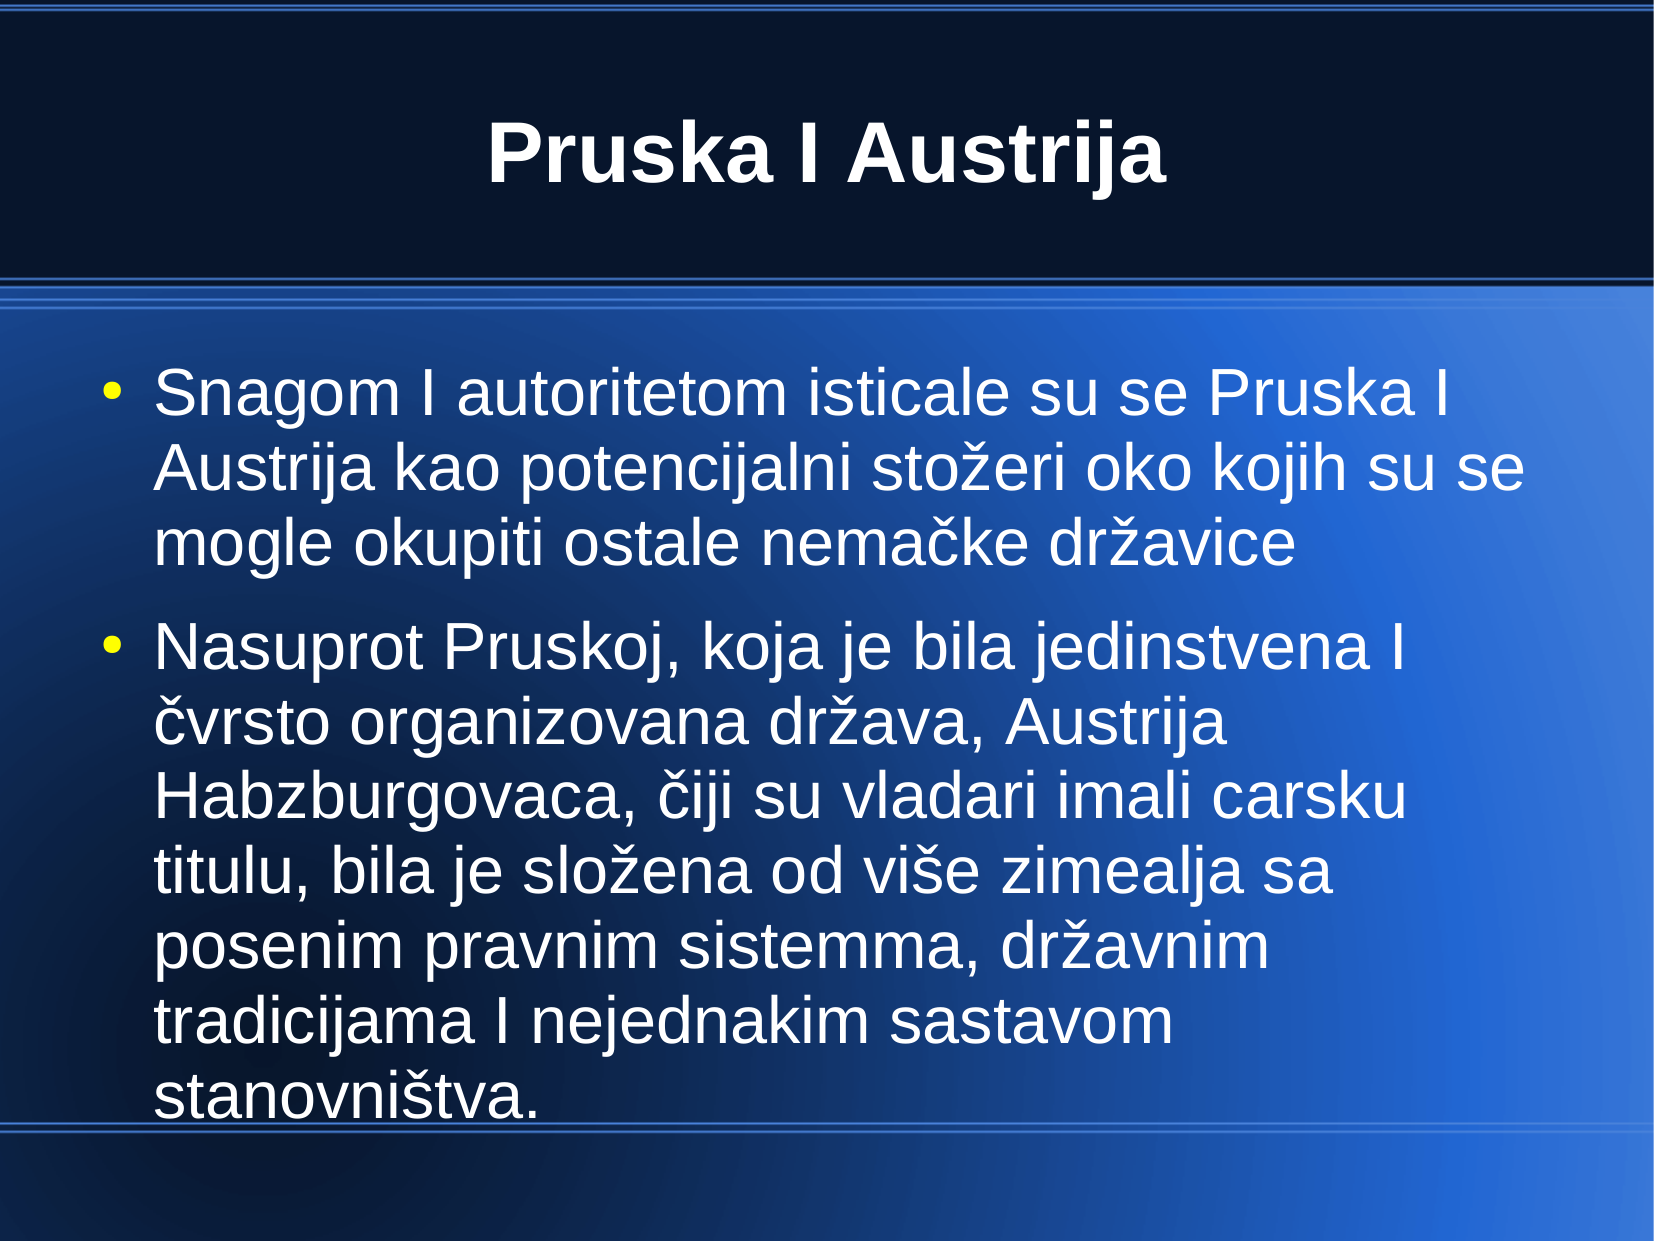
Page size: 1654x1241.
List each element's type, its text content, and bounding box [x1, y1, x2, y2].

title Pruska I Austrija [82, 49, 1571, 257]
picture [0, 0, 1654, 1241]
list Snagom I autoritetom isticale su se Pruska I Austrija kao potencijalni stožeri oko kojih su se mogle okupiti ostale nemačke državice Nasuprot Pruskoj, koja je bila jedinstvena I čvrsto organizovana država, Austrija Habzburgovaca, čiji su vladari imali carsku titulu, bila je složena od više zimealja sa posenim pravnim sistemma, državnim tradicijama I nejednakim sastavom stanovništva. [82, 355, 1571, 1133]
